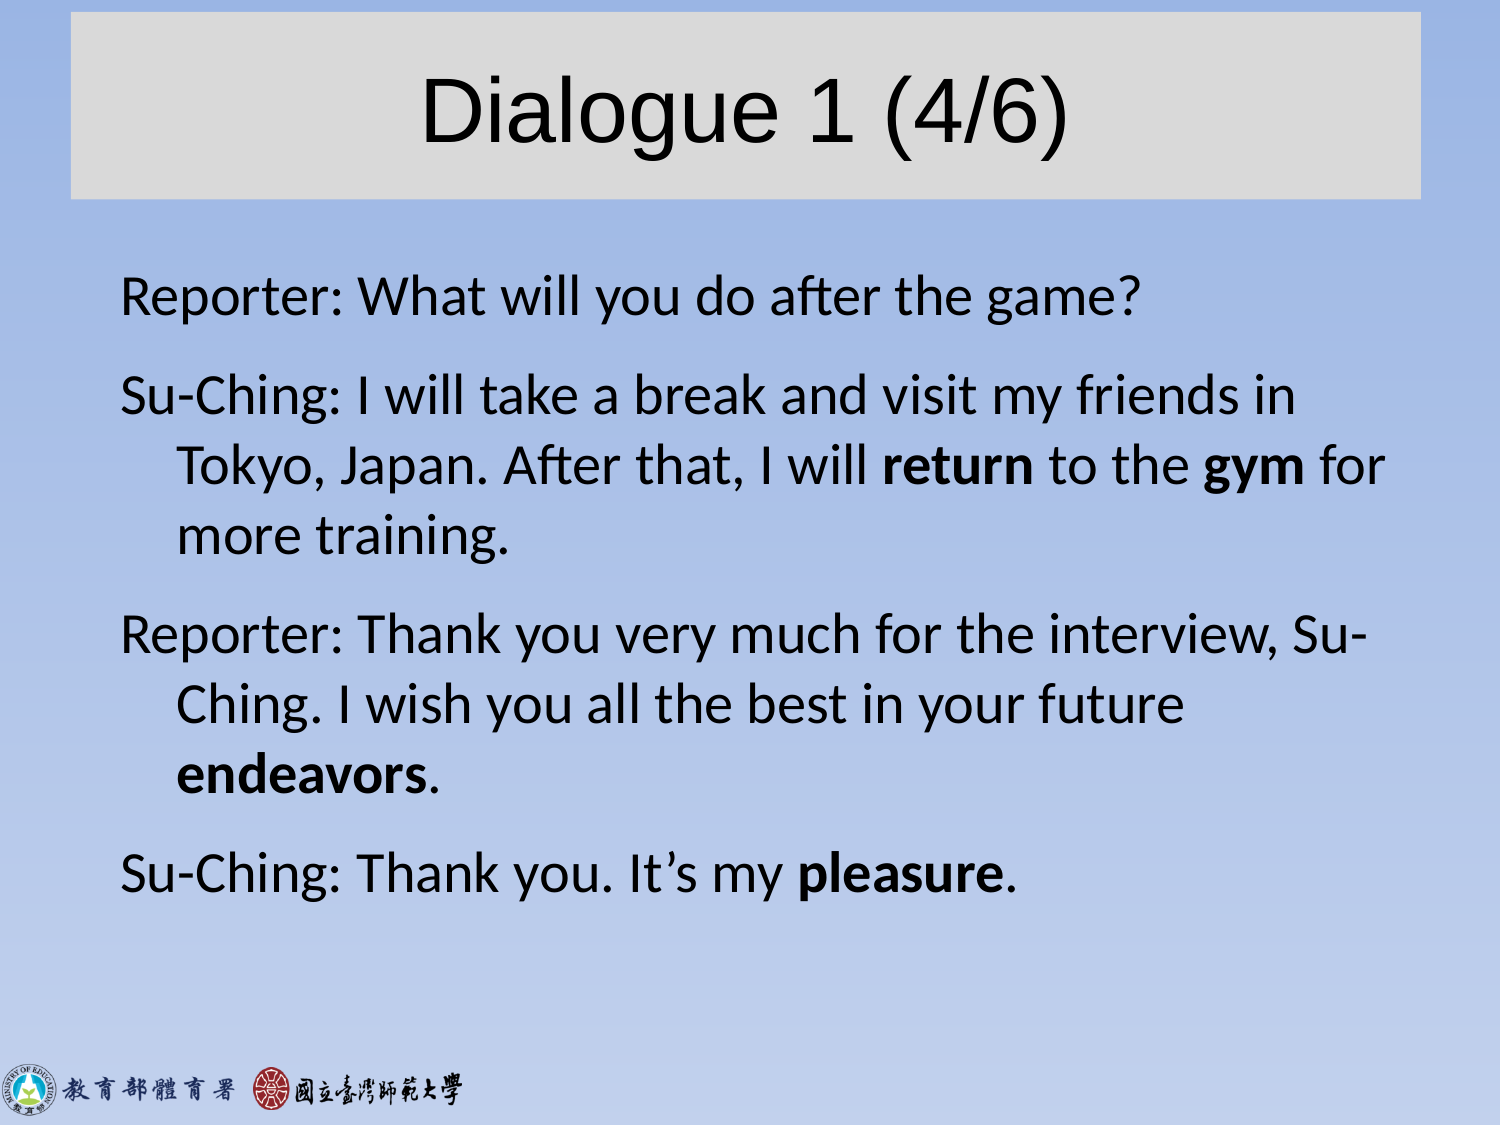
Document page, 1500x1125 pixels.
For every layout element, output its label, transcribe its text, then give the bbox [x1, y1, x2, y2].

title Dialogue 1 (4/6) [70, 11, 1421, 200]
list Reporter: What will you do after the game? Su-Ching: I will take a break and visit my friends in Tokyo, Japan. After that, I will return to the gym for more training. Reporter: Thank you very much for the interview, Su-Ching. I wish you all the best in your future endeavors. Su-Ching: Thank you. It’s my pleasure. [49, 249, 1443, 993]
